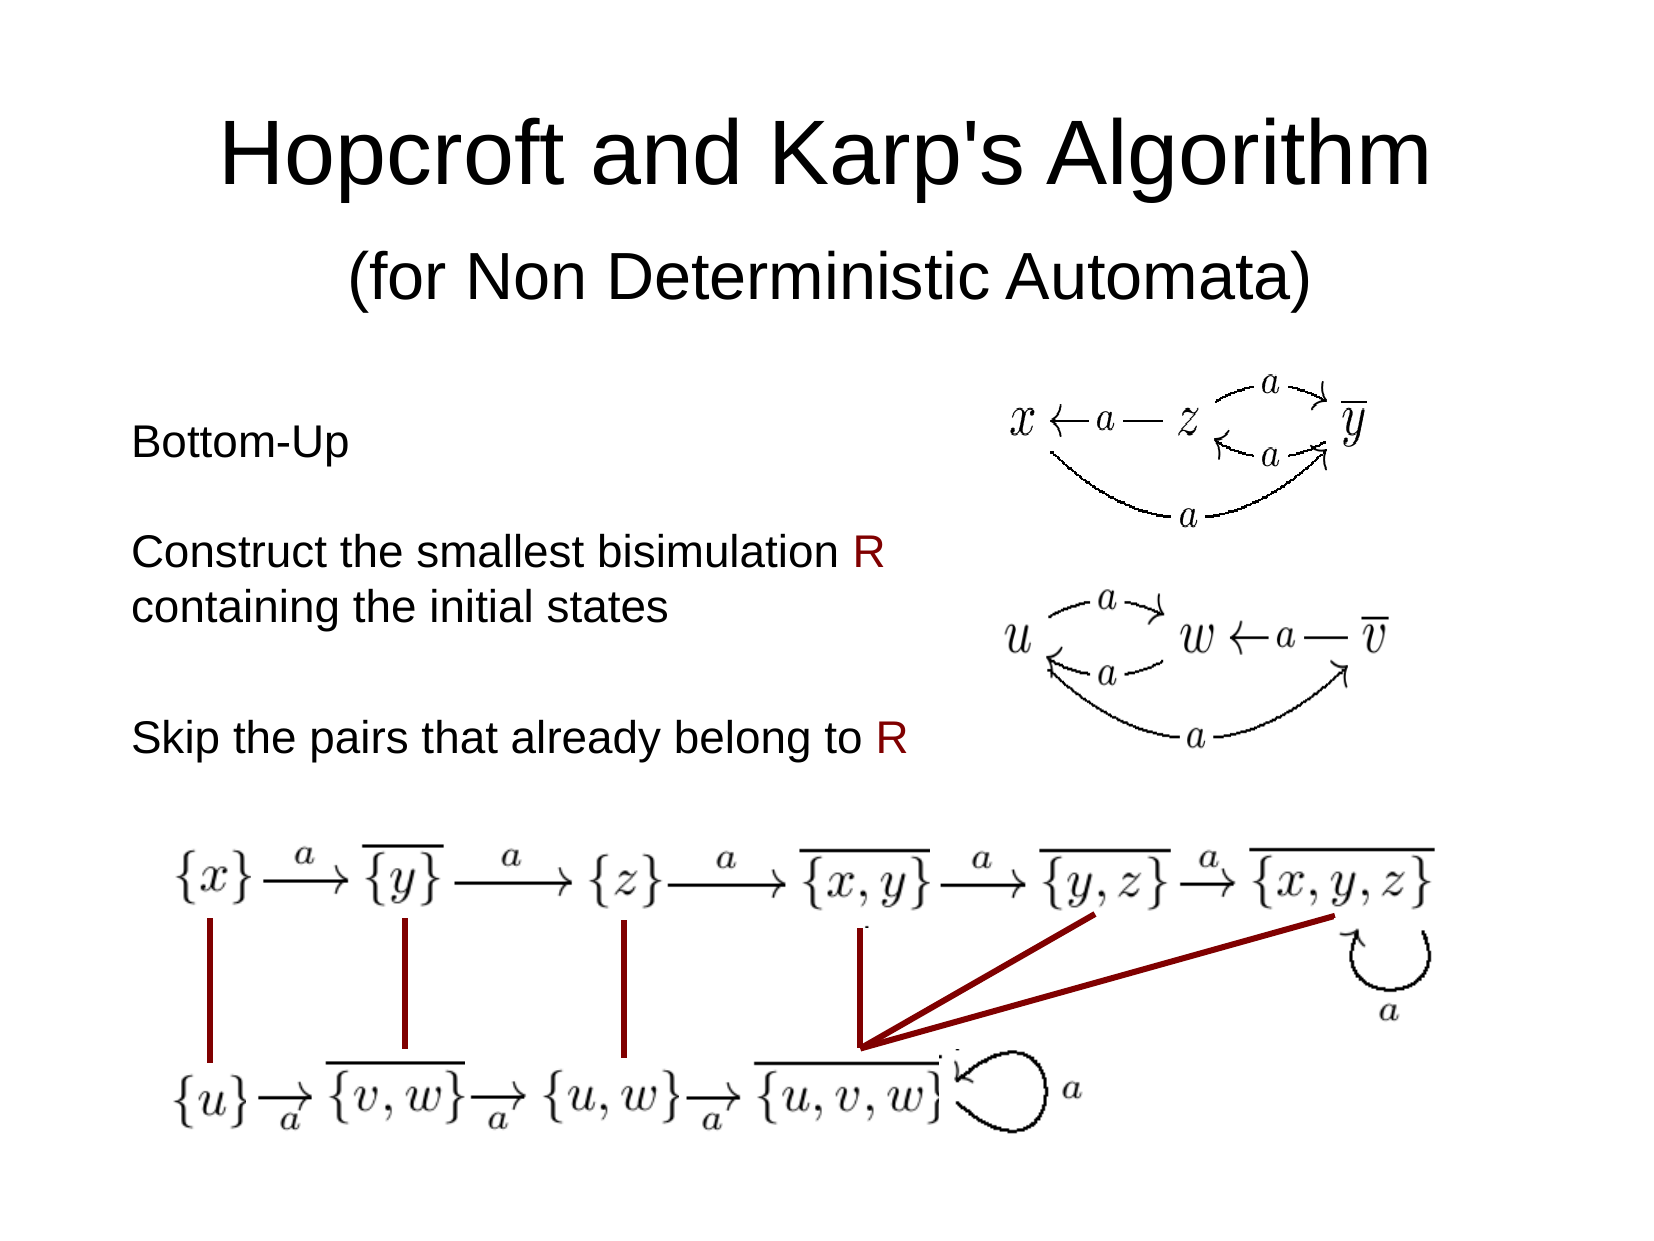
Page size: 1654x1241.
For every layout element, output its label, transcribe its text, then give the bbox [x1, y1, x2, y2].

picture [169, 1048, 1086, 1147]
picture [1334, 918, 1447, 1030]
text_box (for Non Deterministic Automata) Bottom-Up Construct the smallest bisimulation R containing the initial states [116, 257, 1546, 870]
picture [991, 342, 1382, 546]
title Hopcroft and Karp's Algorithm [82, 49, 1571, 257]
picture [992, 566, 1397, 759]
picture [165, 824, 1457, 928]
text_box Skip the pairs that already belong to R [116, 705, 924, 772]
